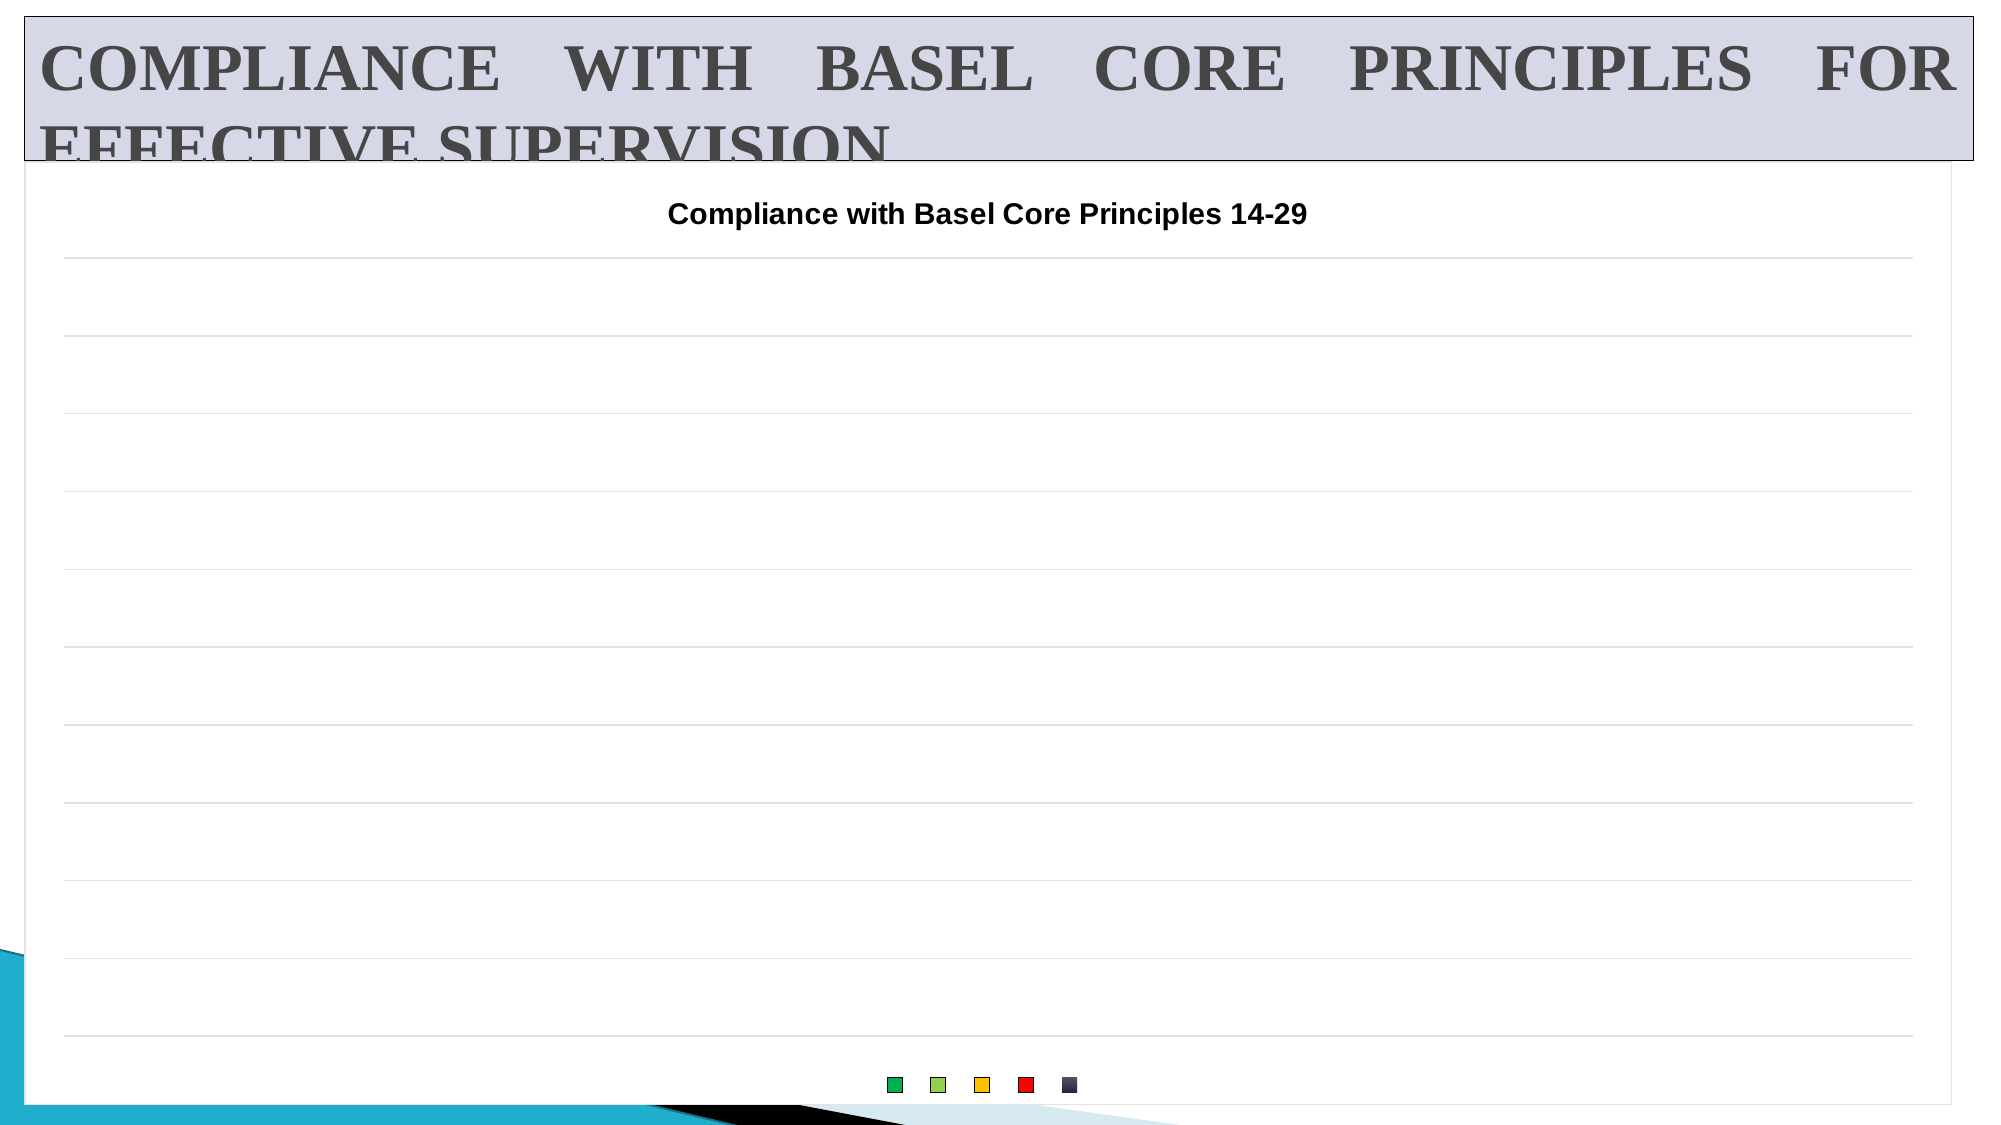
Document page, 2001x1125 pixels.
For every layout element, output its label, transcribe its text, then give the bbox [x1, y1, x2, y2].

title COMPLIANCE WITH BASEL CORE PRINCIPLES FOR EFFECTIVE SUPERVISION [24, 16, 1974, 161]
chart [24, 161, 1953, 1106]
